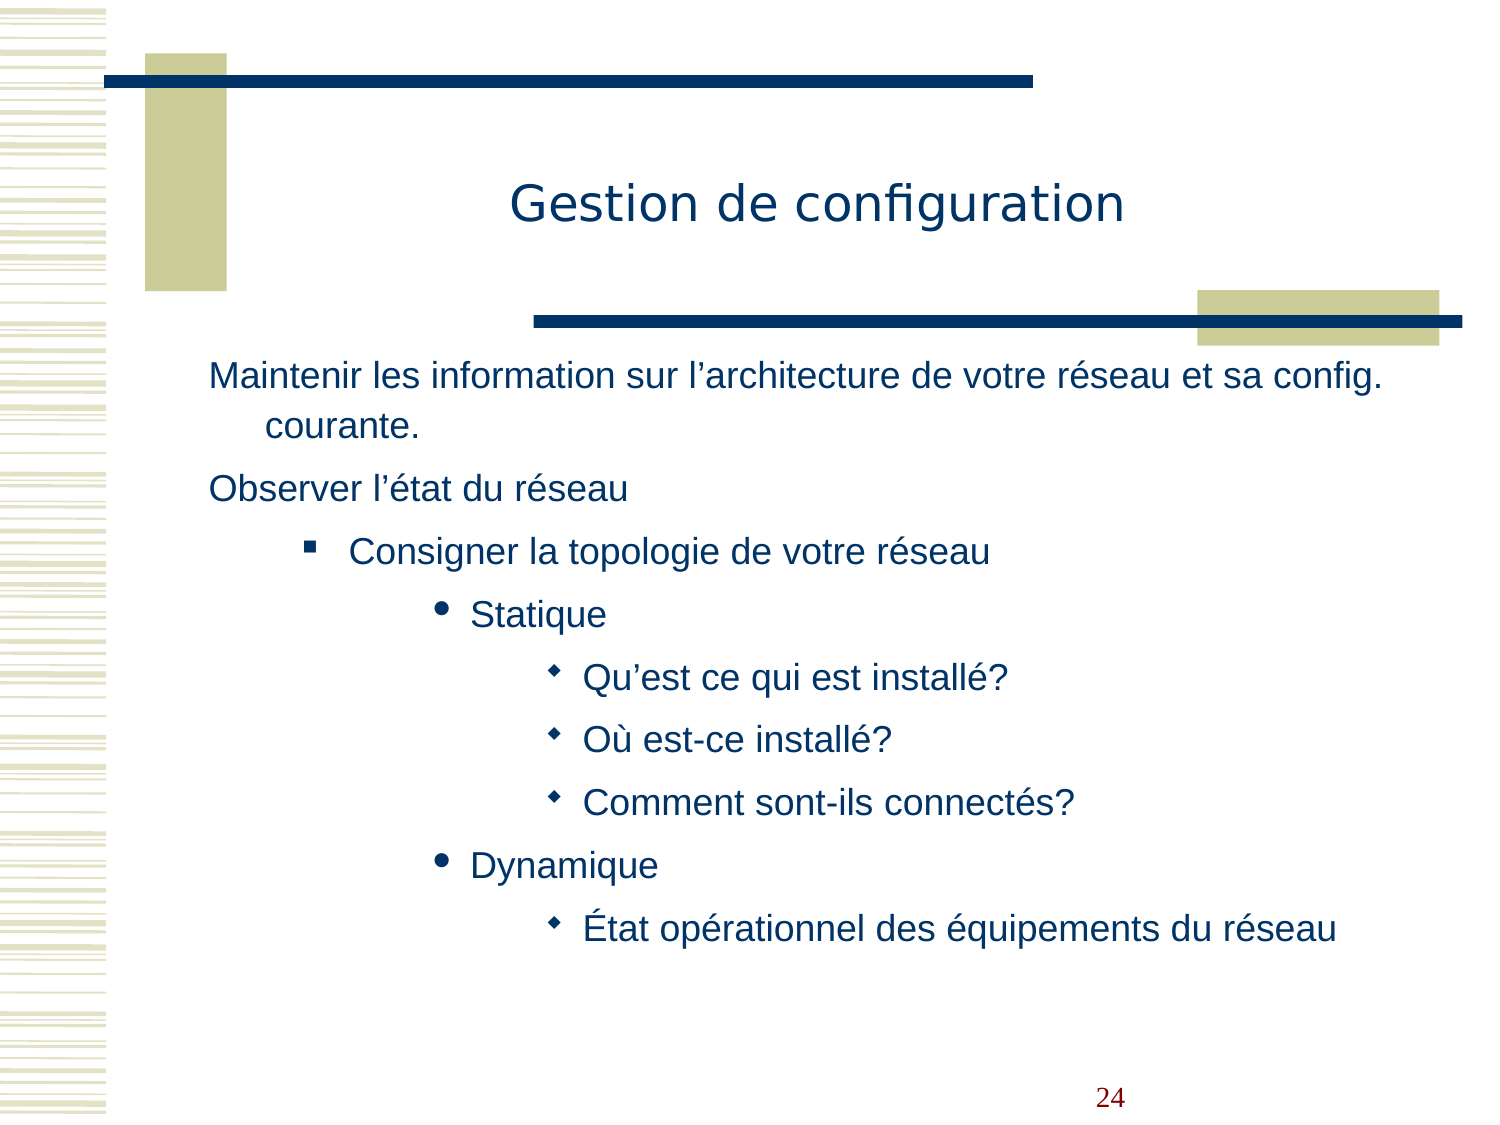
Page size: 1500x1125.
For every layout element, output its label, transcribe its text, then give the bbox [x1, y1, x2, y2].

list Maintenir les information sur l’architecture de votre réseau et sa config. courante. Observer l’état du réseau Consigner la topologie de votre réseau Statique Qu’est ce qui est installé? Où est-ce installé? Comment sont-ils connectés? Dynamique État opérationnel des équipements du réseau [137, 337, 1443, 979]
title Gestion de configuration [212, 125, 1424, 239]
